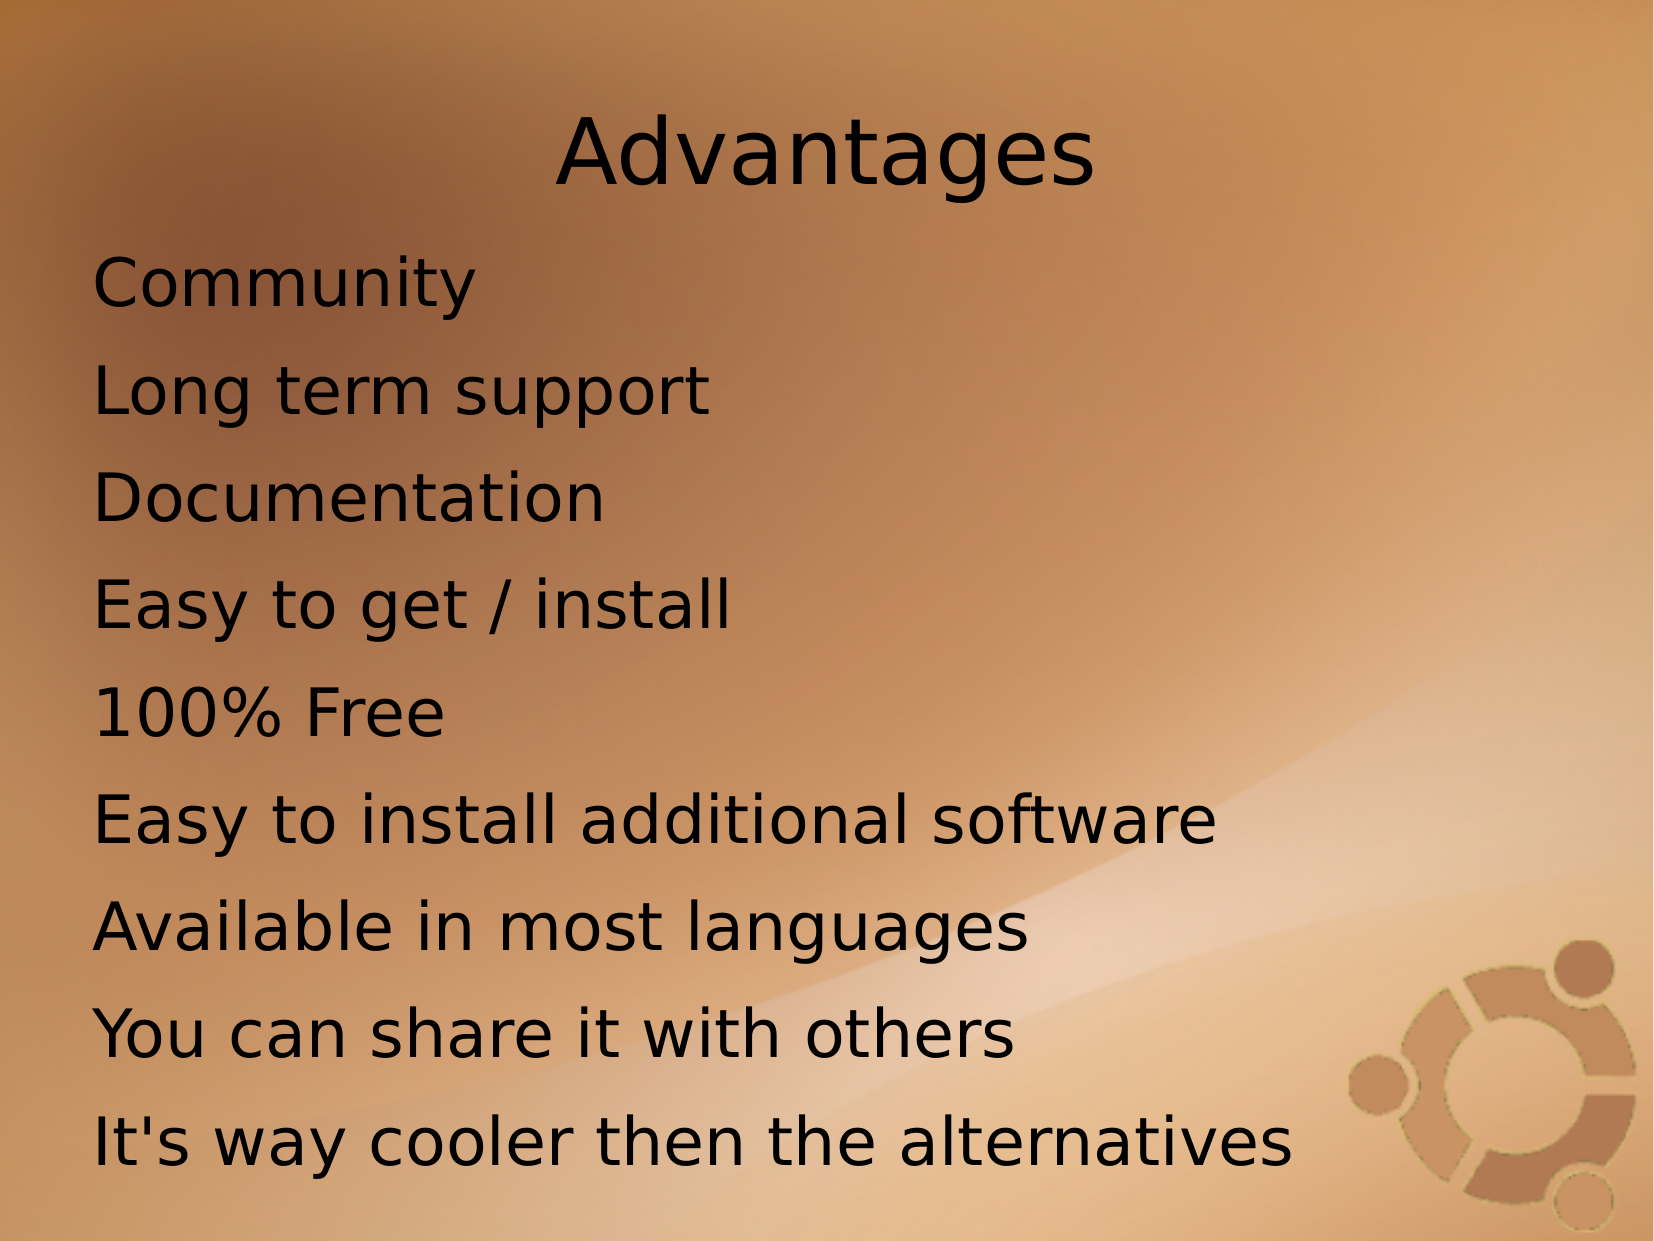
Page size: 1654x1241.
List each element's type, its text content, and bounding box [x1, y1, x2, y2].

picture [0, 0, 1654, 1241]
title Advantages [82, 56, 1571, 250]
list Community Long term support Documentation Easy to get / install 100% Free Easy to install additional software Available in most languages You can share it with others It's way cooler then the alternatives [75, 244, 1564, 1182]
